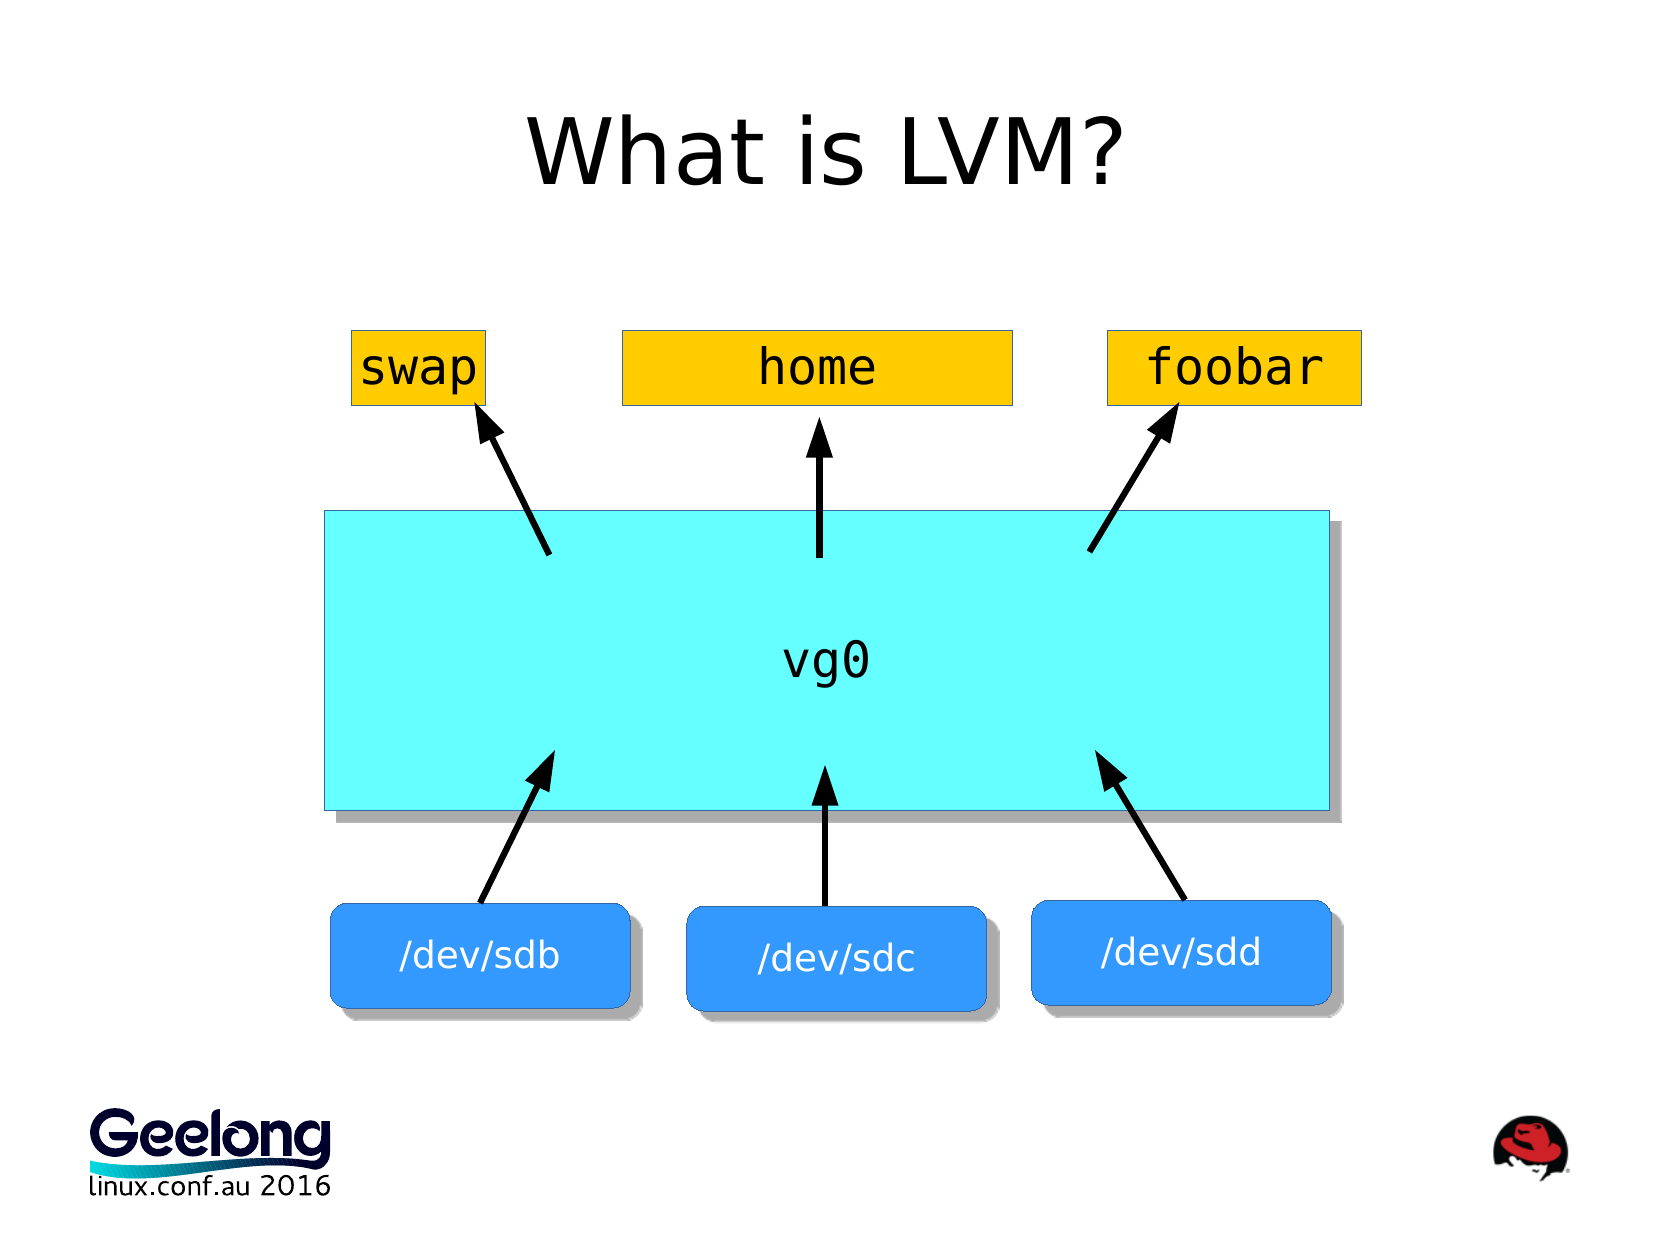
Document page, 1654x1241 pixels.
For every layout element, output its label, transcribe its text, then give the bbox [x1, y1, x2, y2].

text_box foobar [1107, 330, 1362, 406]
picture [1492, 1113, 1576, 1191]
title What is LVM? [320, 49, 1333, 257]
text_box /dev/sdd [1031, 900, 1332, 1006]
text_box vg0 [324, 510, 1330, 811]
text_box swap [351, 330, 486, 406]
text_box home [622, 330, 1013, 406]
text_box /dev/sdc [686, 906, 987, 1012]
text_box /dev/sdb [330, 903, 631, 1009]
